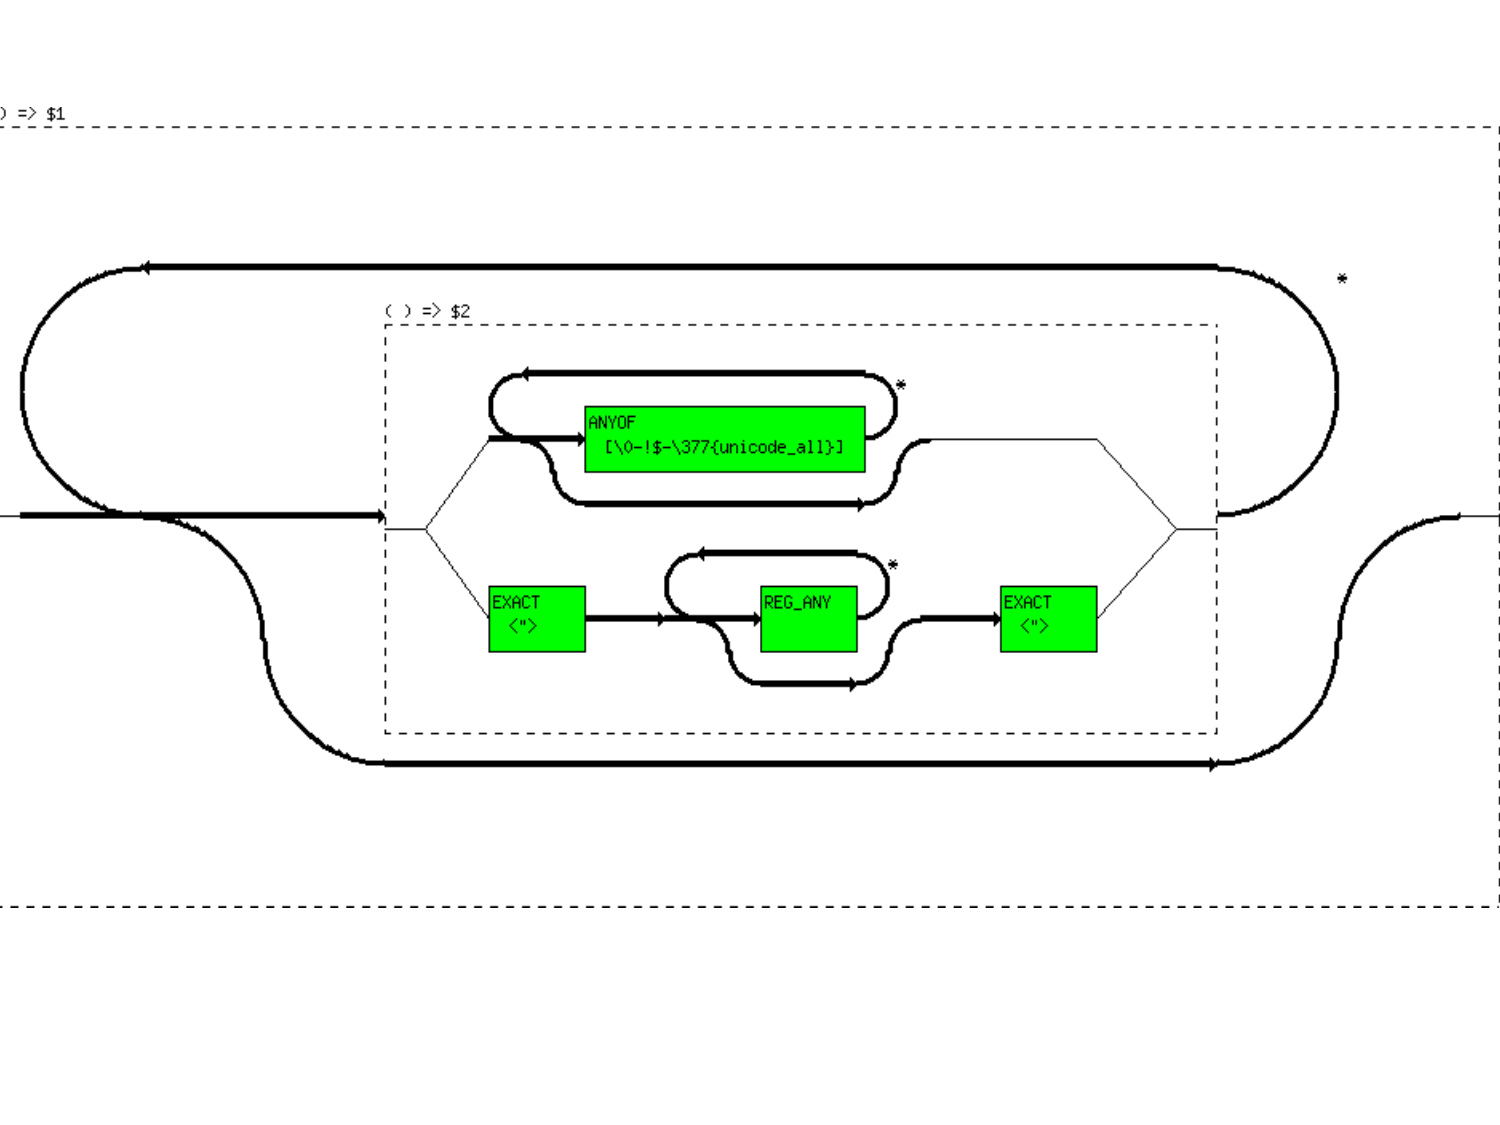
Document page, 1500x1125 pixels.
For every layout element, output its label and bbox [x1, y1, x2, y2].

picture [0, 107, 1500, 908]
